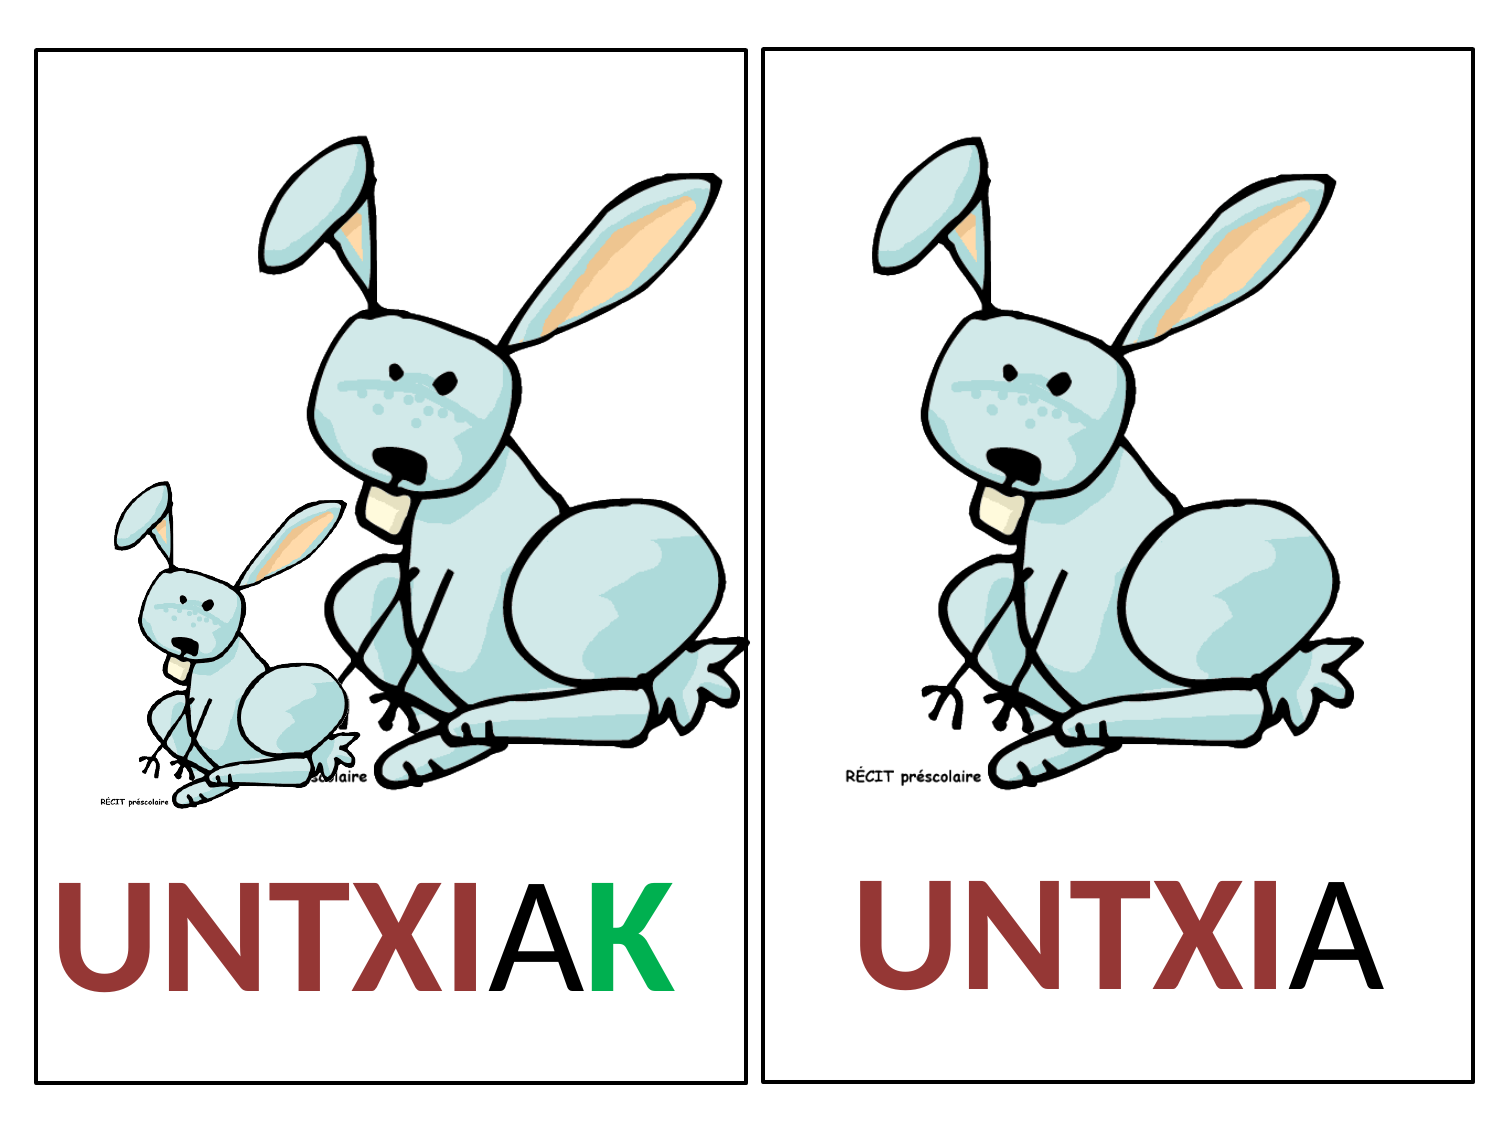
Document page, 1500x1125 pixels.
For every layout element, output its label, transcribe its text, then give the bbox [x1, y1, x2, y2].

picture [34, 47, 1475, 1085]
text_box UNTXIA [836, 815, 1400, 1031]
